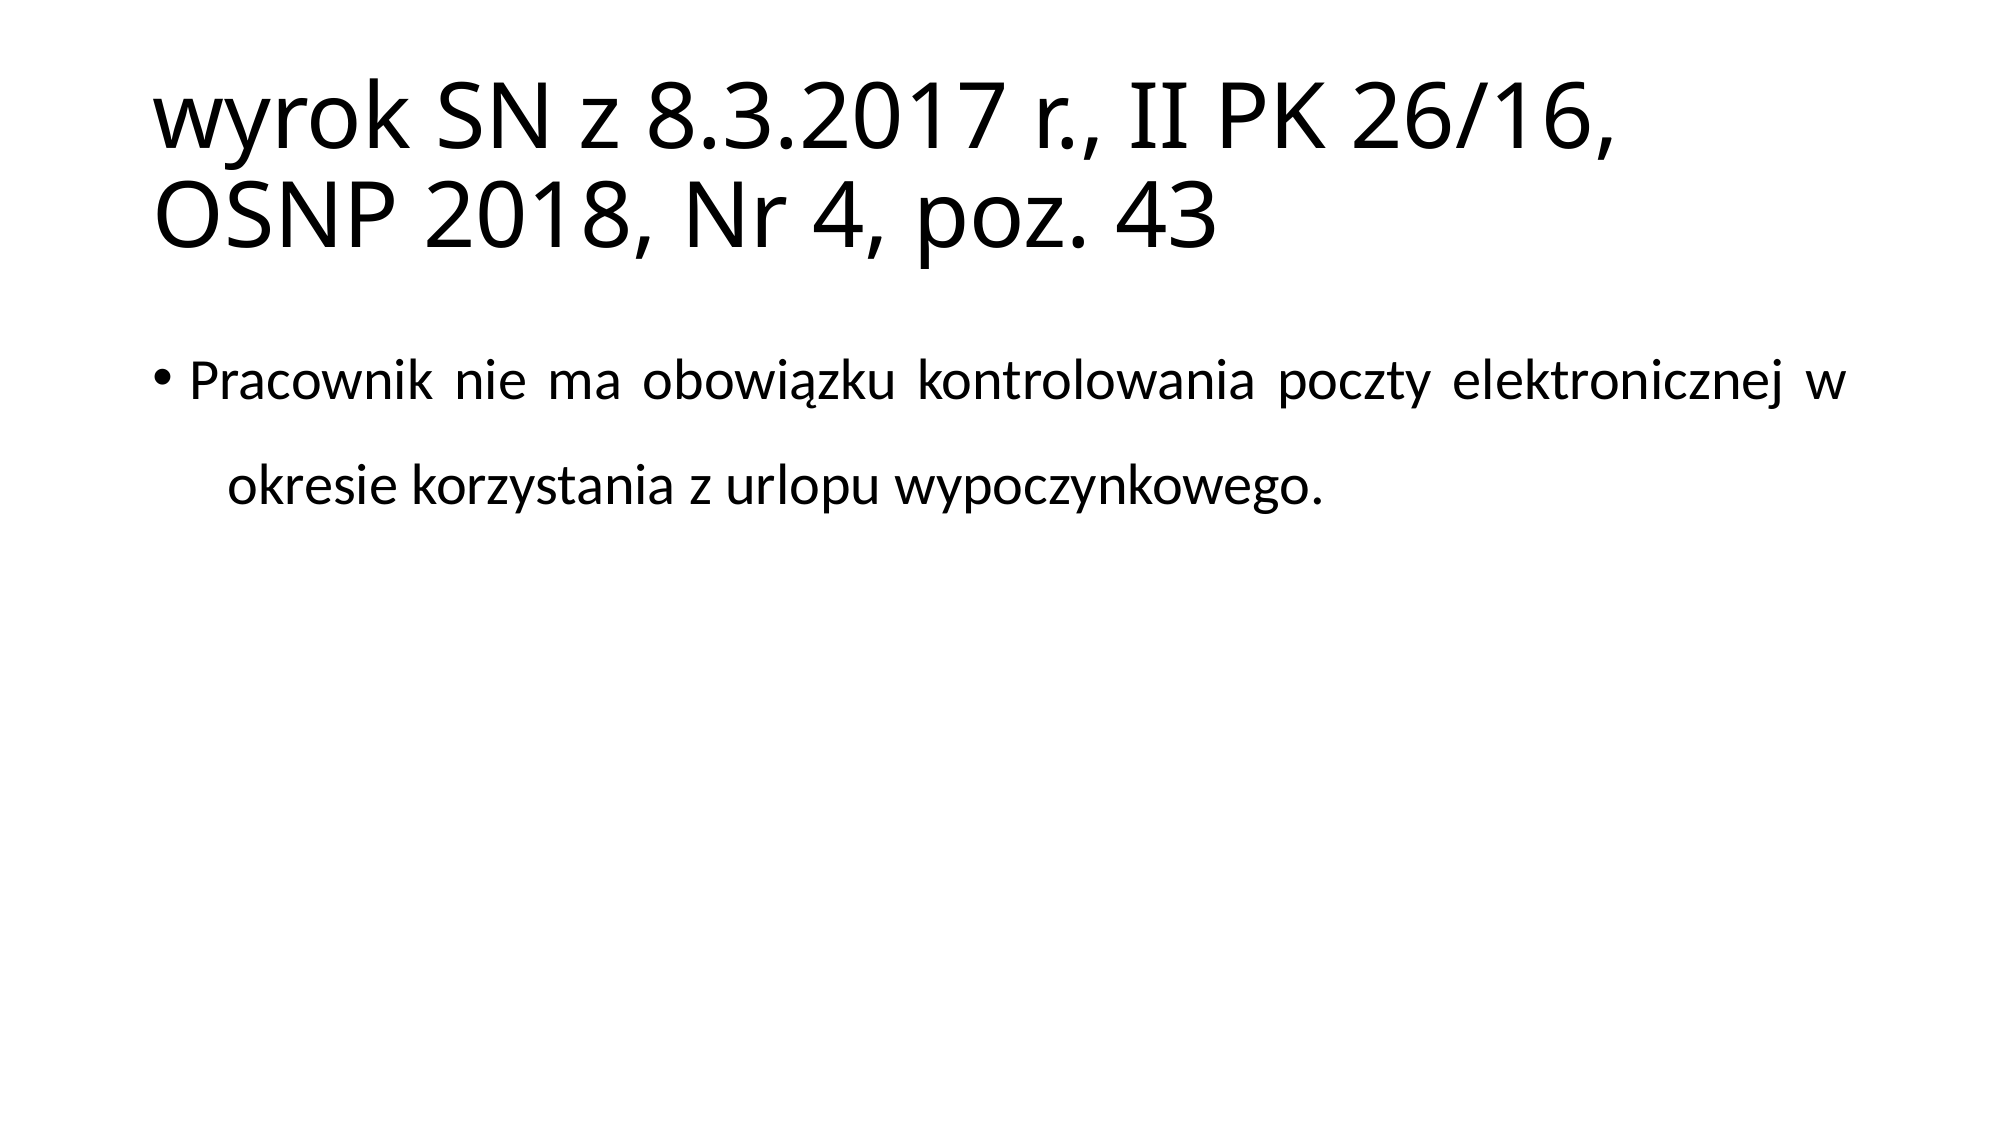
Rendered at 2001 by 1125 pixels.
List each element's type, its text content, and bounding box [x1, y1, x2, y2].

title wyrok SN z 8.3.2017 r., II PK 26/16, OSNP 2018, Nr 4, poz. 43 [137, 59, 1863, 278]
list Pracownik nie ma obowiązku kontrolowania poczty elektronicznej w okresie korzystania z urlopu wypoczynkowego. [137, 299, 1863, 1014]
